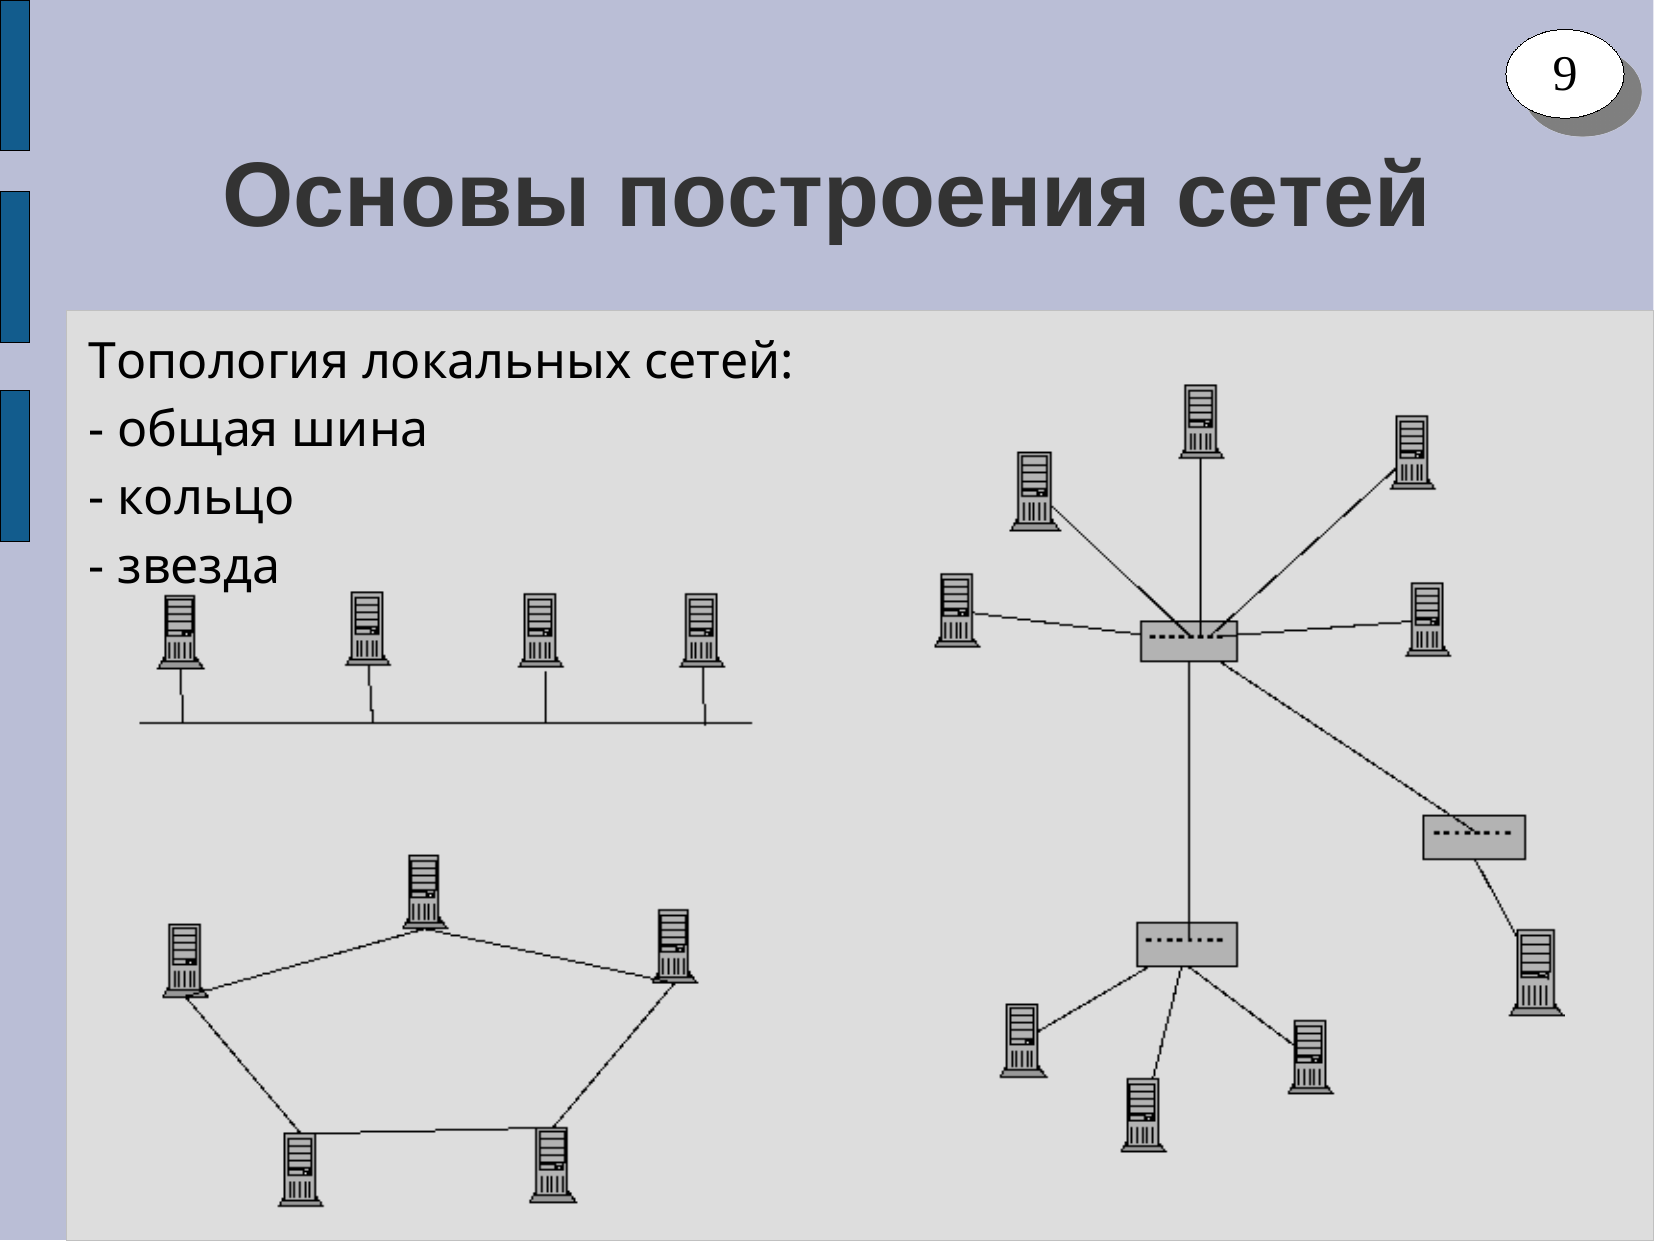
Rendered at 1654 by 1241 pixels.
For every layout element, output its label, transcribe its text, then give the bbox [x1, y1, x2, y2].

picture [138, 383, 1565, 1240]
text_box Топология локальных сетей: - общая шина - кольцо - звезда [88, 324, 975, 568]
title Основы построения сетей [121, 91, 1534, 299]
text_box 9 [1505, 29, 1625, 119]
